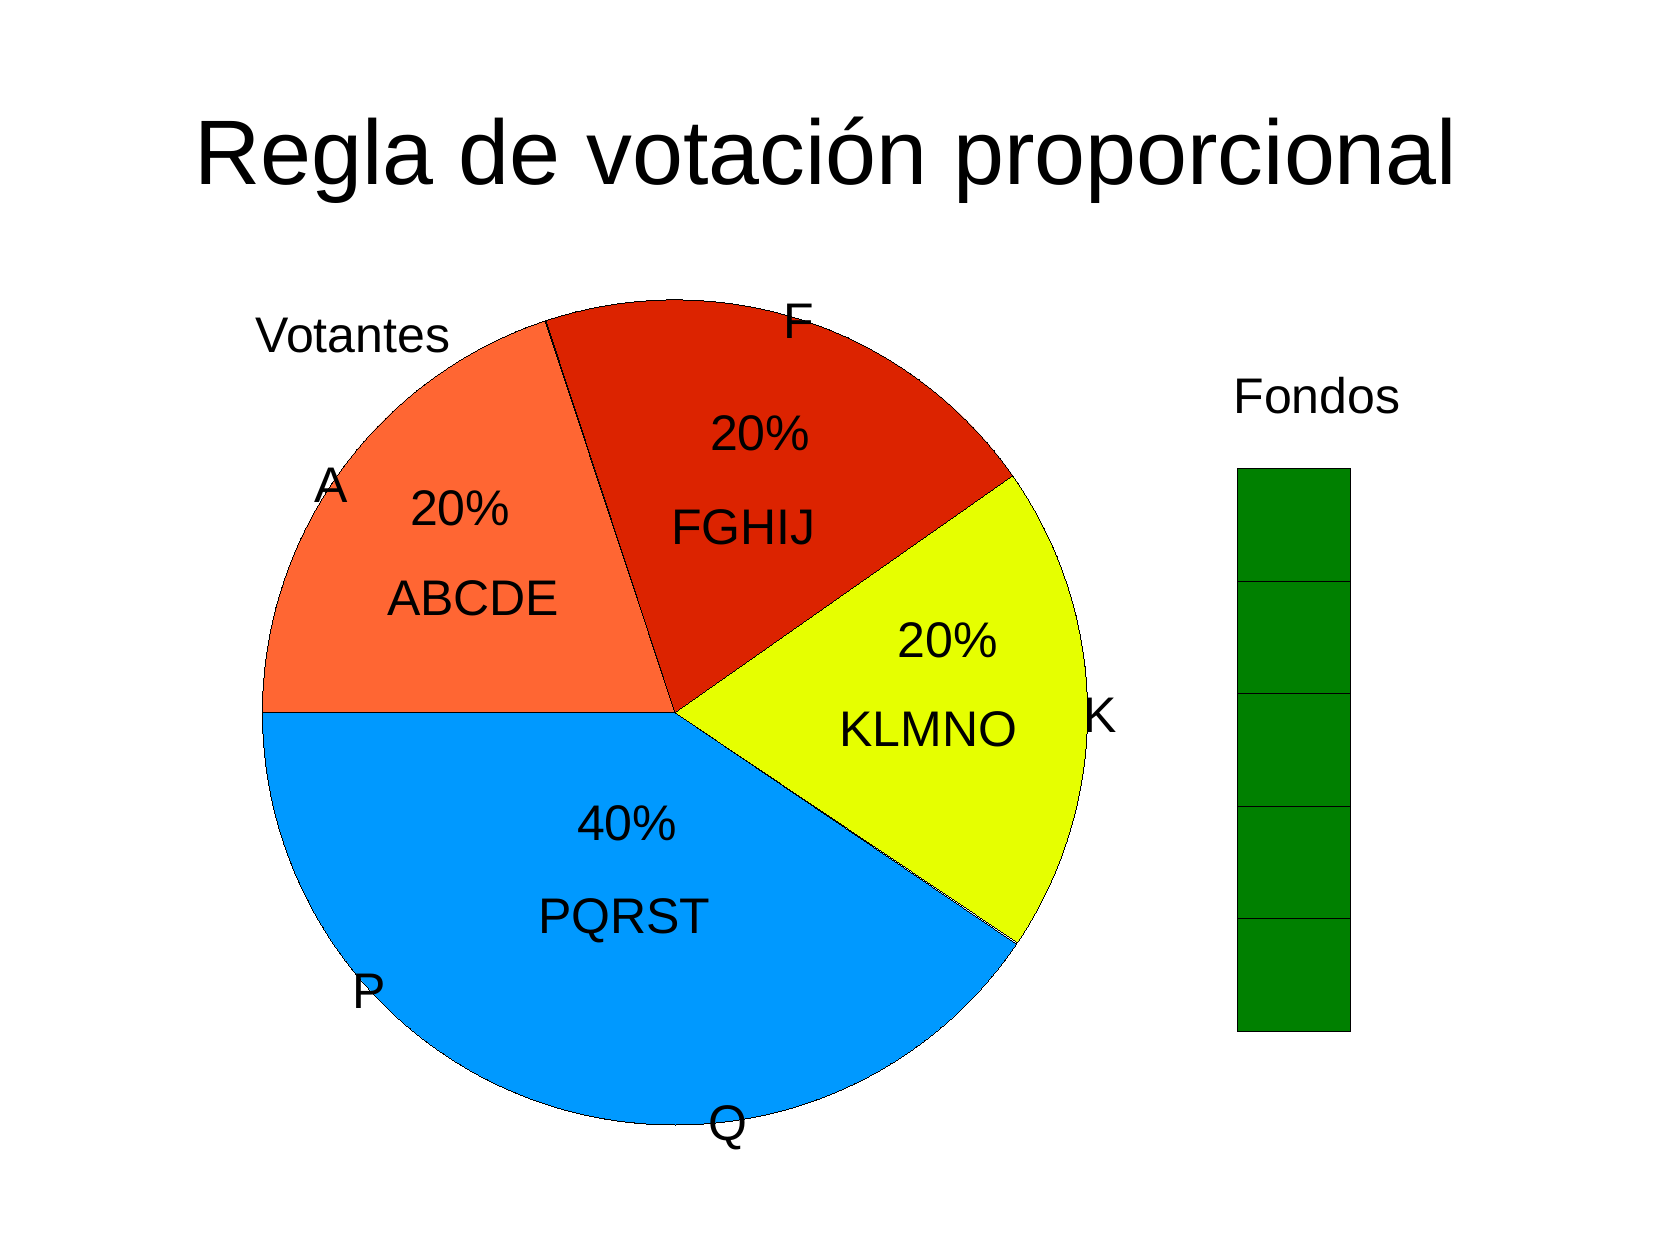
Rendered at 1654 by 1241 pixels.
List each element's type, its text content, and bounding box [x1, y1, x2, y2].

text_box Votantes [241, 300, 466, 371]
title Regla de votación proporcional [82, 49, 1571, 257]
text_box Q [693, 1087, 763, 1159]
text_box 20% [882, 604, 1013, 676]
text_box KLMNO [825, 693, 1033, 765]
text_box [1237, 468, 1351, 1032]
text_box P [337, 956, 401, 1027]
text_box FGHIJ [656, 491, 831, 563]
text_box 20% [395, 473, 526, 544]
text_box ABCDE [372, 562, 575, 634]
text_box Fondos [1219, 360, 1416, 432]
text_box 20% [695, 398, 826, 469]
text_box PQRST [523, 881, 726, 952]
text_box K [1068, 679, 1132, 792]
text_box A [300, 450, 366, 521]
text_box F [768, 285, 829, 357]
text_box 40% [562, 787, 693, 859]
text_box [262, 299, 1087, 1126]
